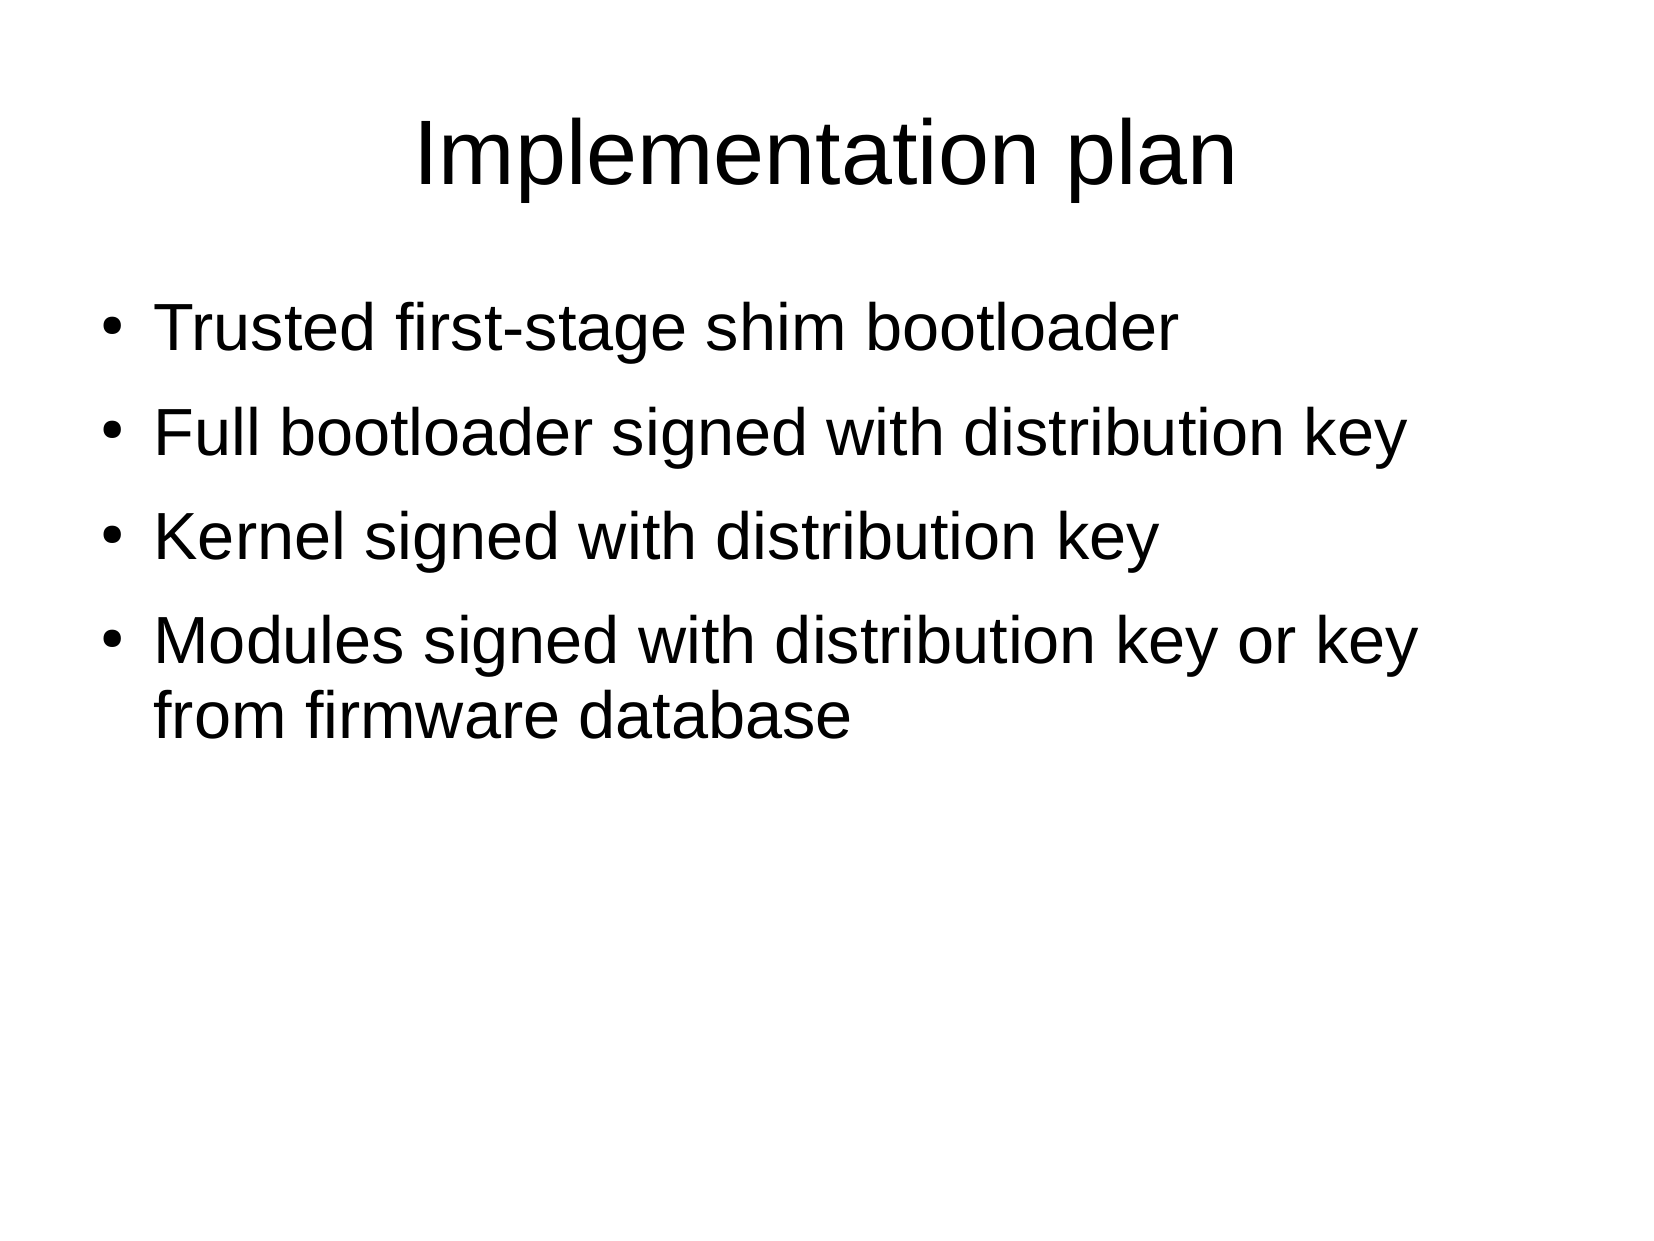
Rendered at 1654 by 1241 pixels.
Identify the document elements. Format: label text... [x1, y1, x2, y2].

title Implementation plan [82, 49, 1571, 257]
list Trusted first-stage shim bootloader Full bootloader signed with distribution key Kernel signed with distribution key Modules signed with distribution key or key from firmware database [82, 290, 1571, 1109]
